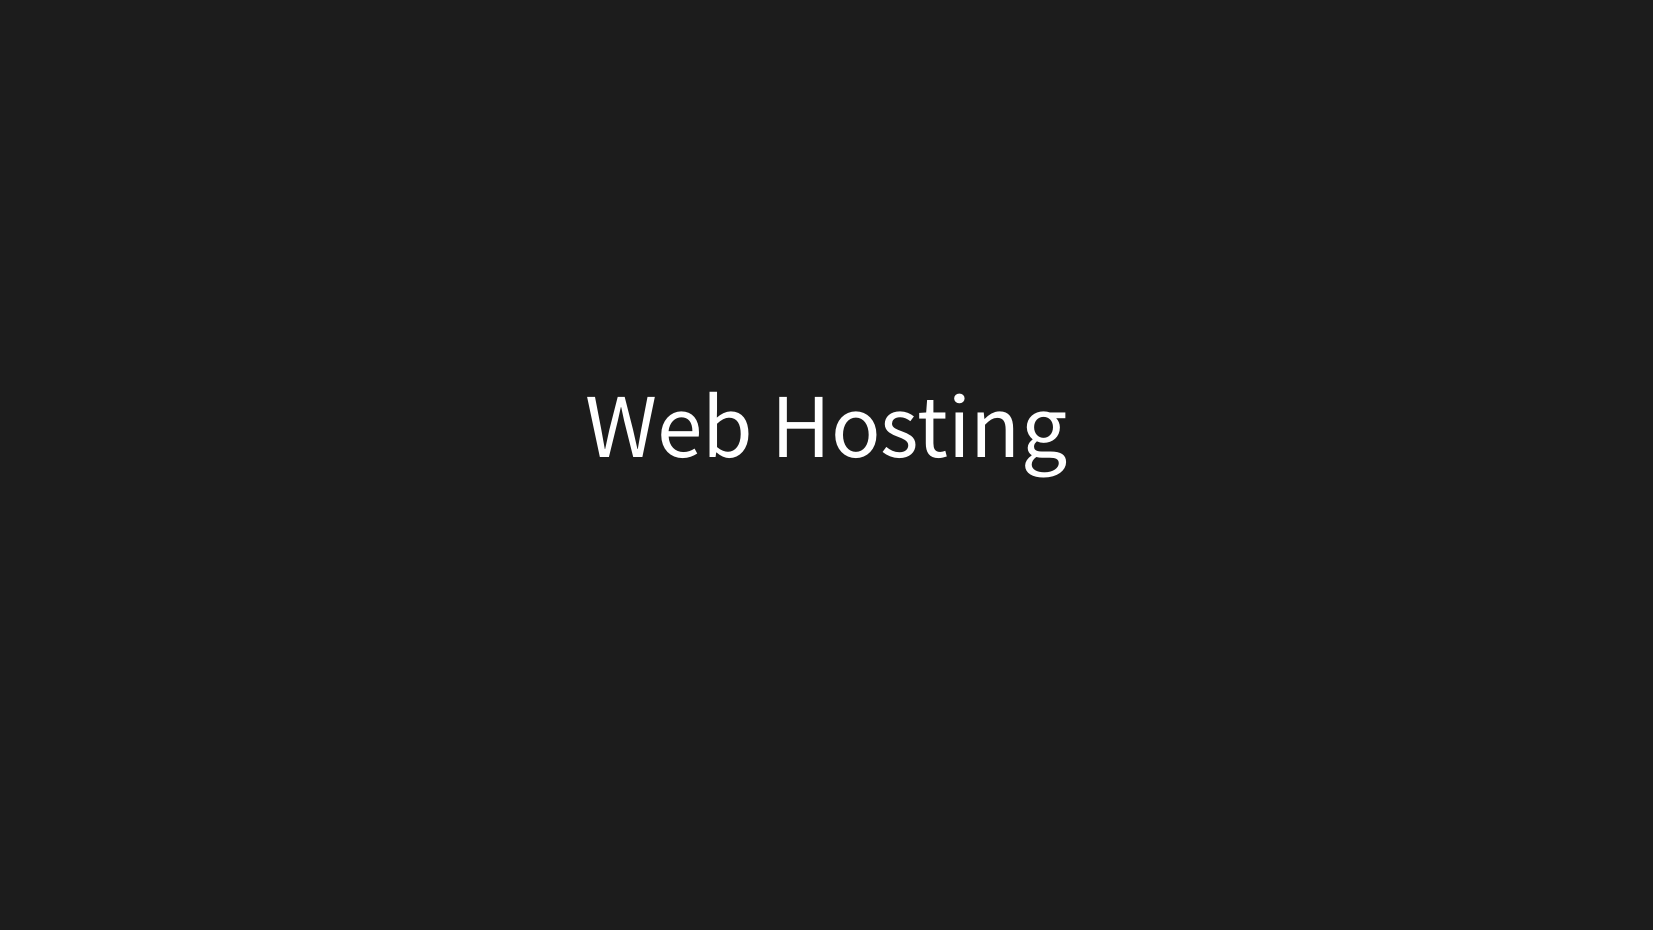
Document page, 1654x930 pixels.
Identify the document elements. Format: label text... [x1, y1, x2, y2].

title Web Hosting [0, 309, 1653, 541]
